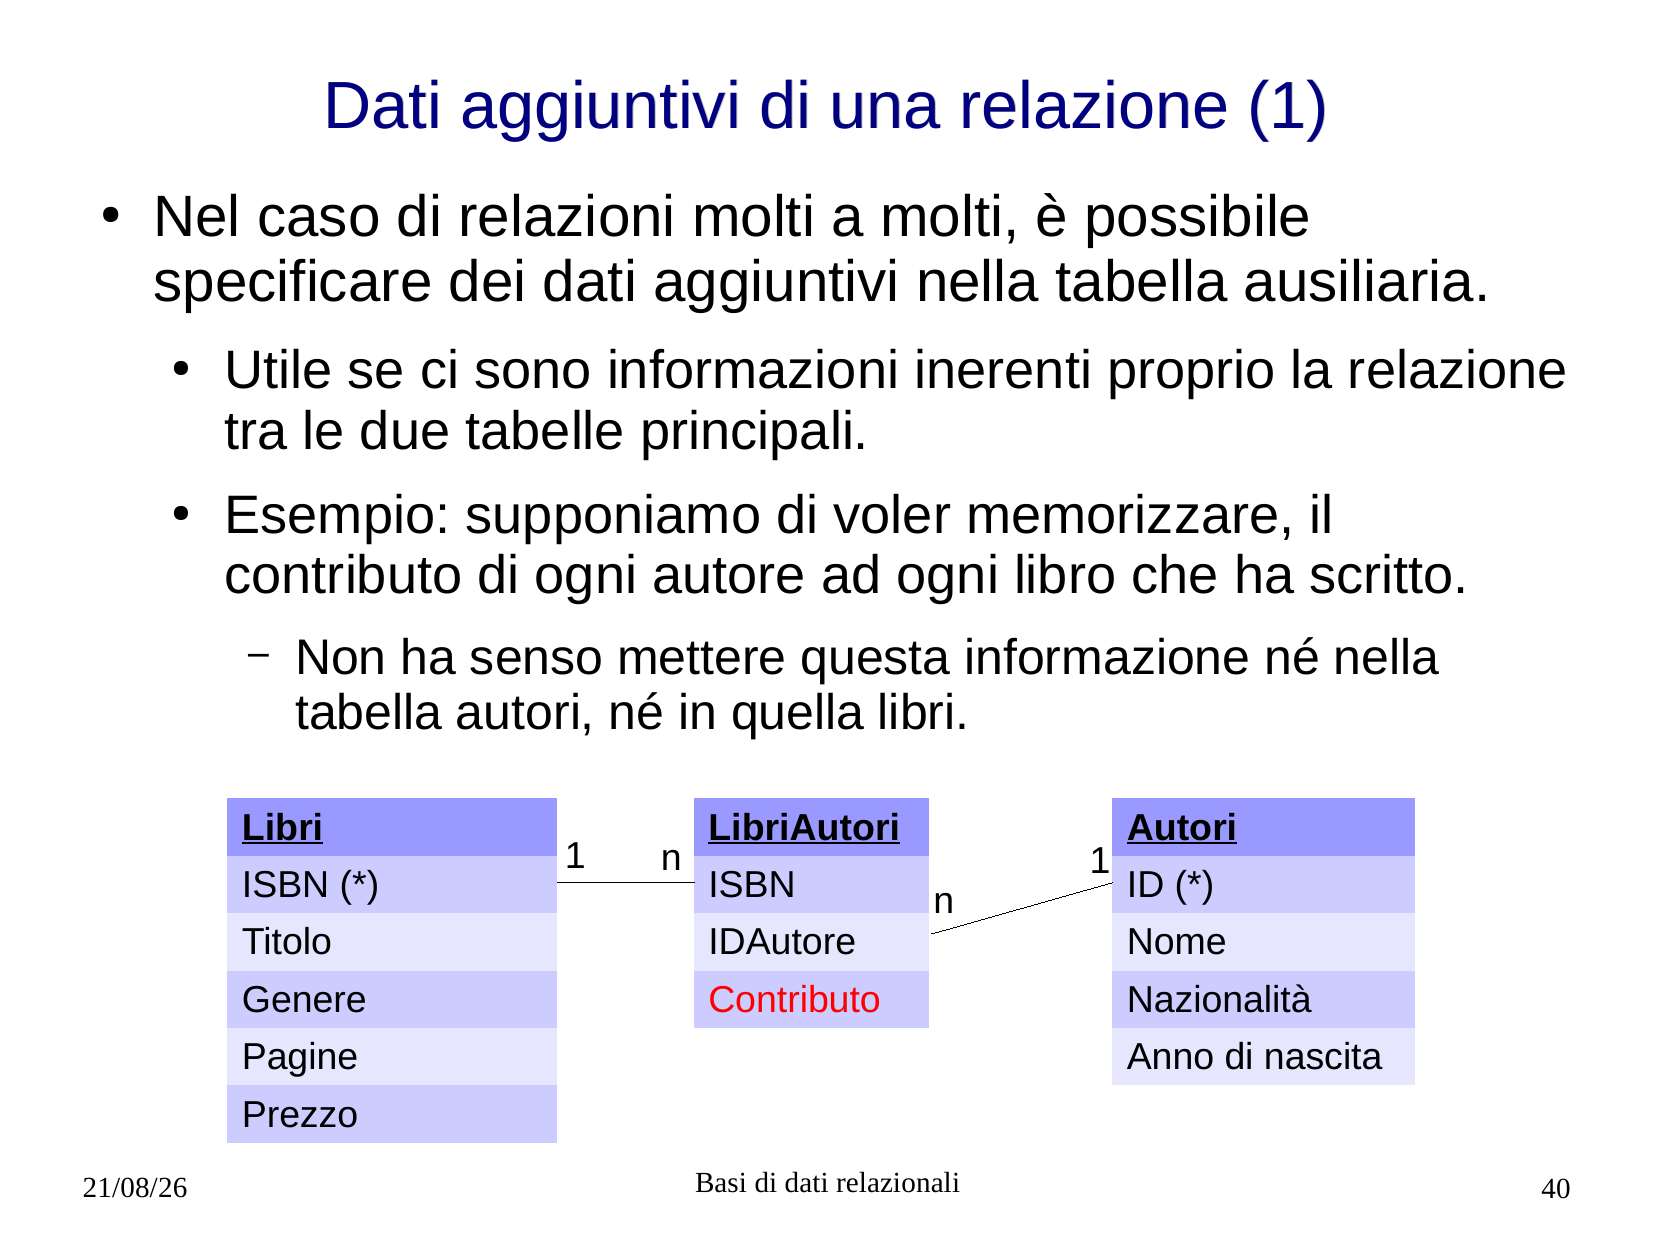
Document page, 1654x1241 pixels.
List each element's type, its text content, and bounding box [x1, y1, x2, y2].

text_box 1 [550, 826, 601, 884]
table_header Autori [1112, 798, 1415, 856]
text_box 1 [1074, 832, 1126, 895]
table_cell Pagine [227, 1028, 557, 1085]
table_cell Titolo [227, 913, 557, 971]
table_cell IDAutore [694, 913, 929, 971]
table_cell Prezzo [227, 1085, 557, 1143]
text_box n [646, 829, 697, 887]
text_box n [918, 872, 969, 929]
table_cell ID (*) [1112, 856, 1415, 913]
table_cell Anno di nascita [1112, 1028, 1415, 1085]
table_header Libri [227, 798, 557, 856]
list Nel caso di relazioni molti a molti, è possibile specificare dei dati aggiuntivi nella tabella ausiliaria. Utile se ci sono informazioni inerenti proprio la relazione tra le due tabelle principali. Esempio: supponiamo di voler memorizzare, il contributo di ogni autore ad ogni libro che ha scritto. Non ha senso mettere questa informazione né nella tabella autori, né in quella libri. [82, 183, 1571, 1133]
table_cell Contributo [694, 971, 929, 1028]
table_cell Nazionalità [1112, 971, 1415, 1028]
title Dati aggiuntivi di una relazione (1) [82, 49, 1571, 161]
table_header LibriAutori [694, 798, 929, 856]
table_cell Nome [1112, 913, 1415, 971]
table_cell Genere [227, 971, 557, 1028]
table_cell ISBN (*) [227, 856, 557, 913]
table_cell ISBN [694, 856, 929, 913]
